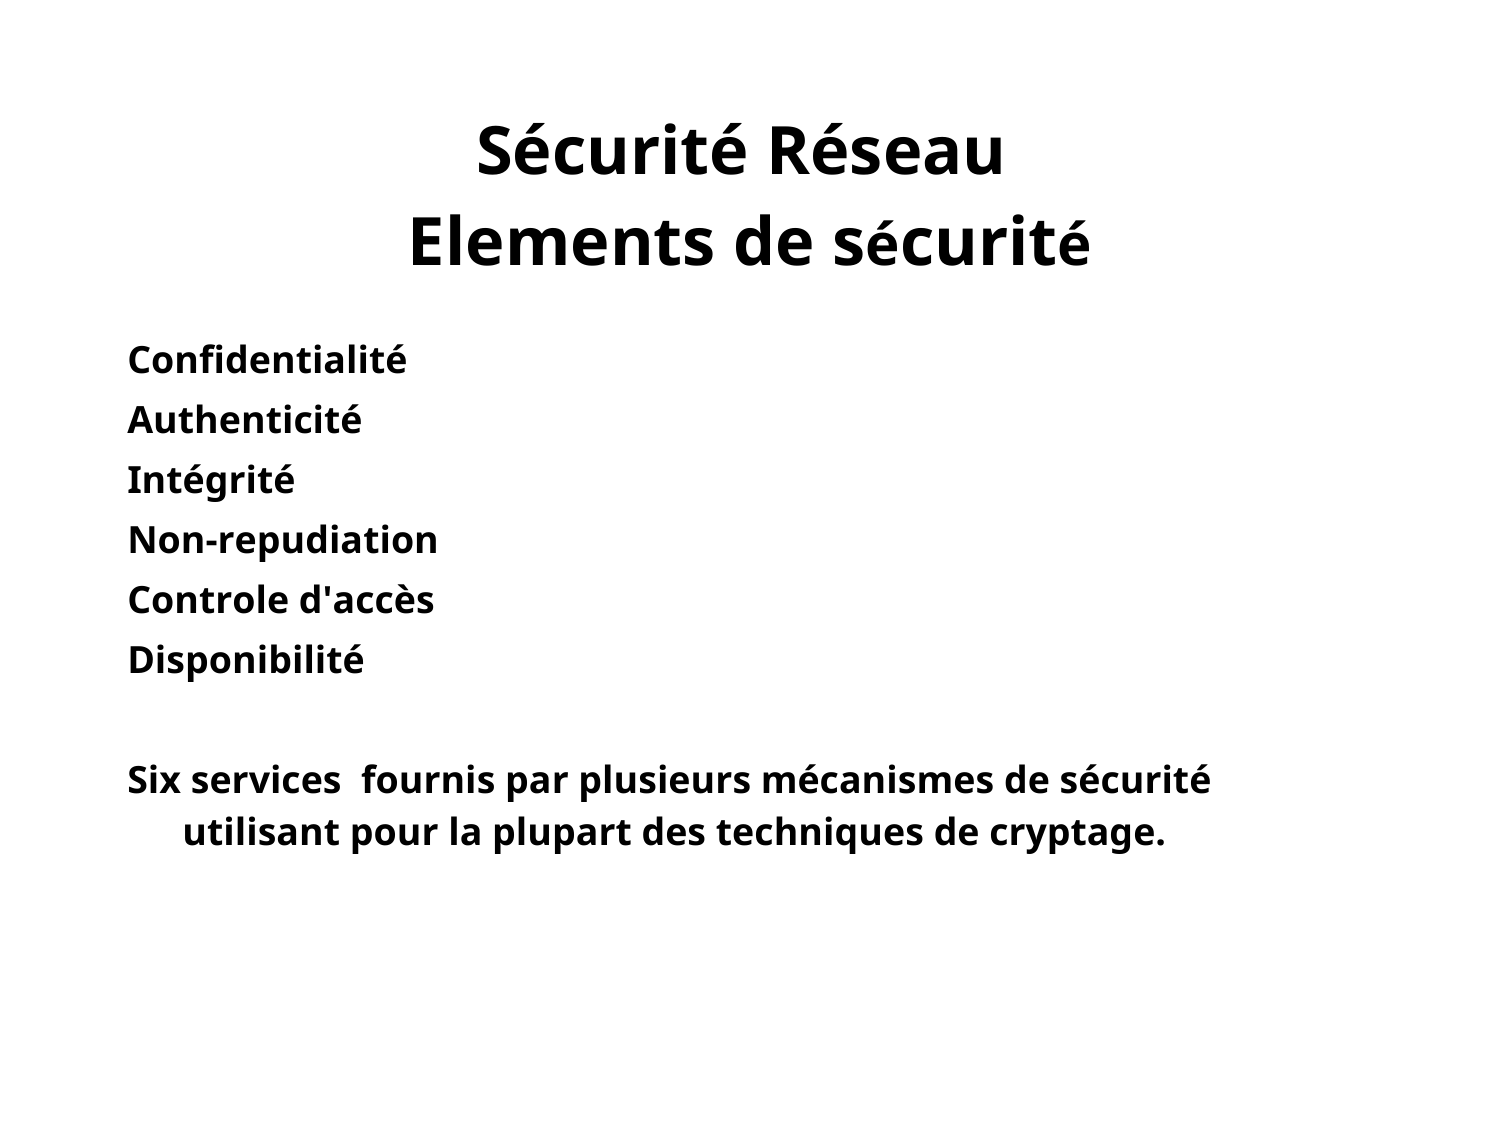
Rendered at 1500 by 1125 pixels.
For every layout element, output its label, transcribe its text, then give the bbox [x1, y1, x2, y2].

list Confidentialité Authenticité Intégrité Non-repudiation Controle d'accès Disponibilité Six services fournis par plusieurs mécanismes de sécurité utilisant pour la plupart des techniques de cryptage. [112, 324, 1388, 1009]
title Sécurité Réseau Elements de sécurité [112, 94, 1388, 293]
